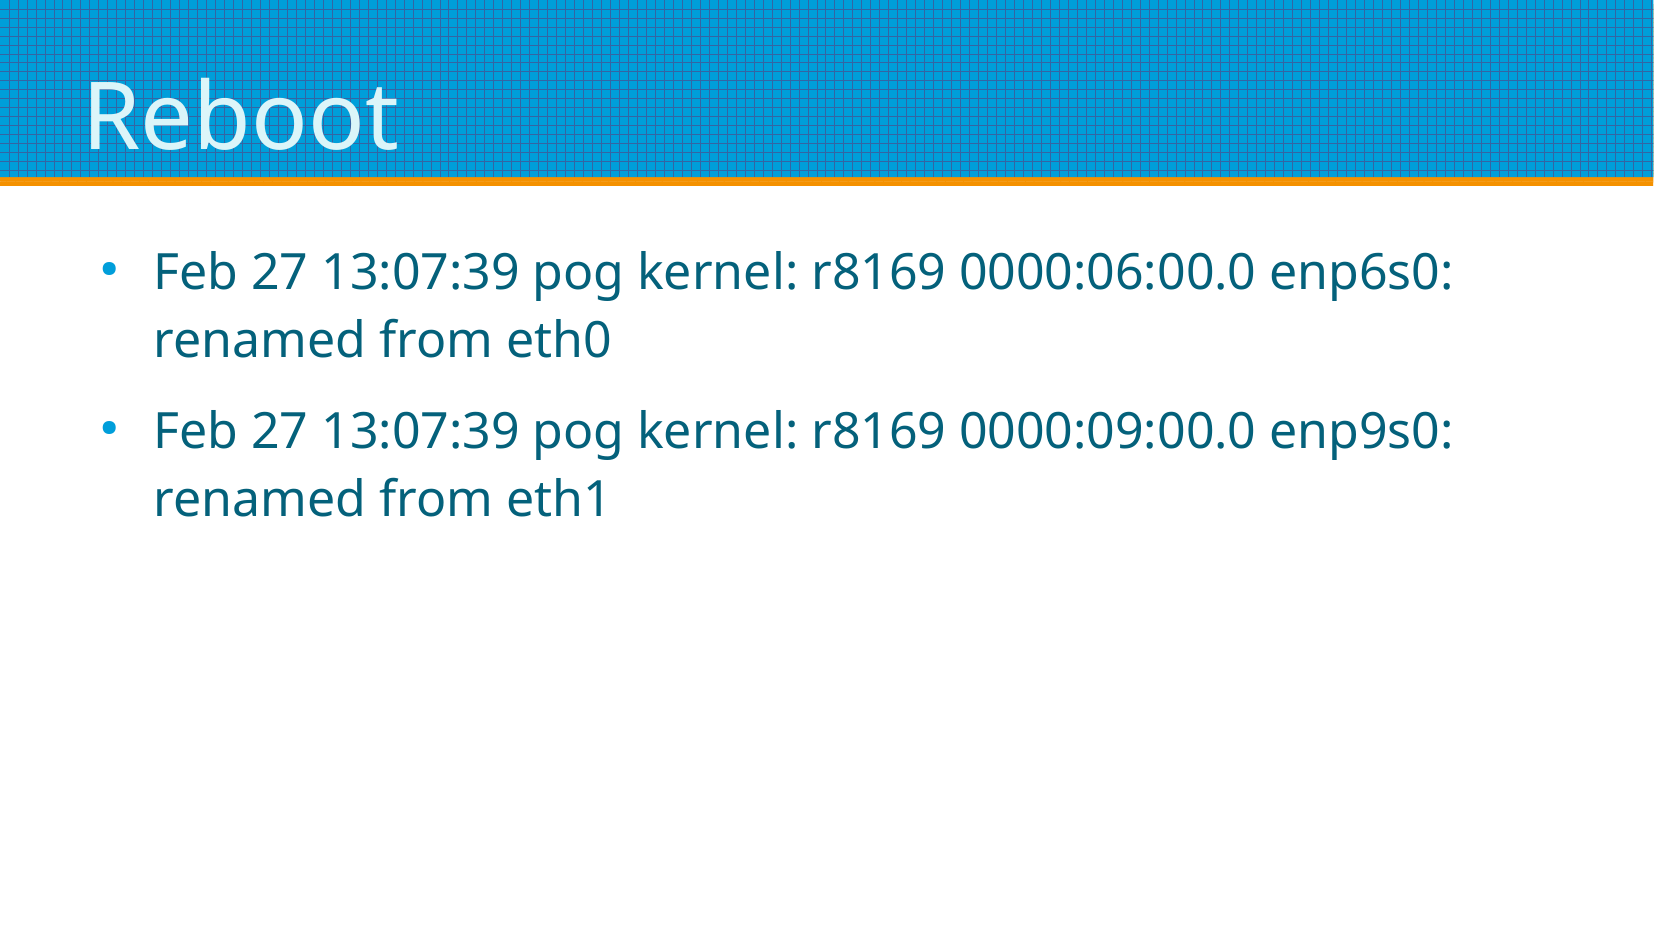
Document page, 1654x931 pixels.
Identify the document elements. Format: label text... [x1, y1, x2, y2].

text_box [82, 236, 1571, 813]
title Reboot [82, 14, 1571, 178]
